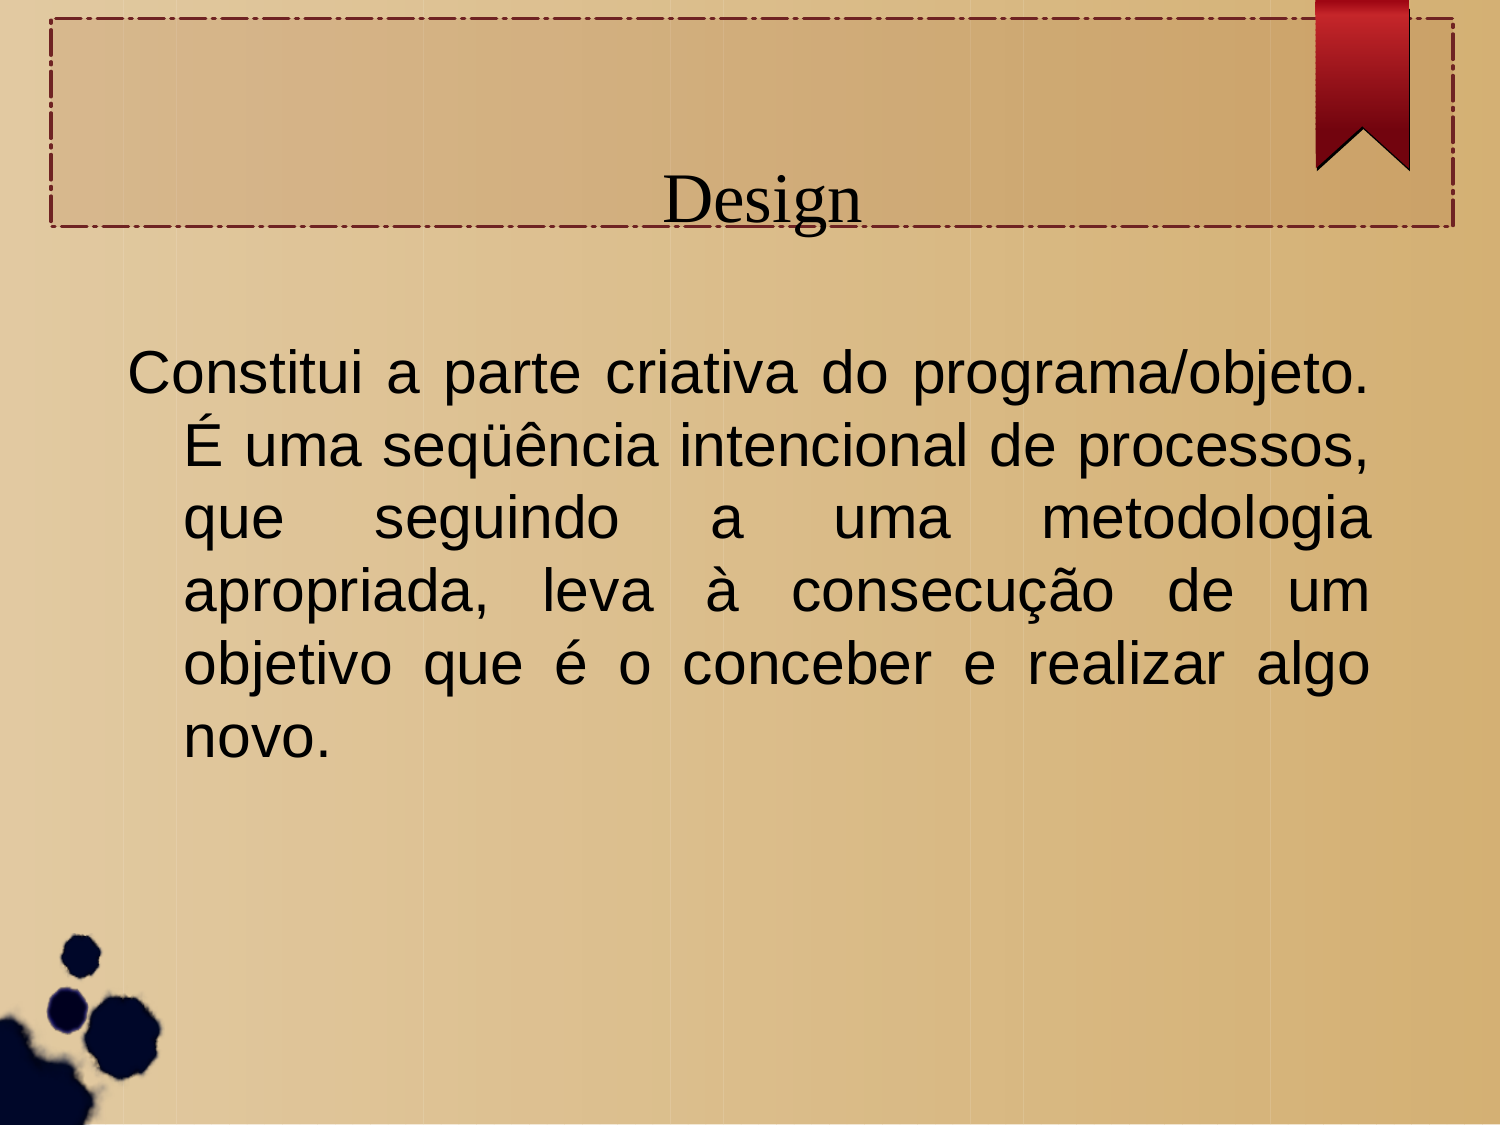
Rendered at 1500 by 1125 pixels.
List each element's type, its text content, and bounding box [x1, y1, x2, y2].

list Constitui a parte criativa do programa/objeto. É uma seqüência intencional de processos, que seguindo a uma metodologia apropriada, leva à consecução de um objetivo que é o conceber e realizar algo novo. [112, 324, 1388, 1000]
title Design [112, 99, 1388, 288]
